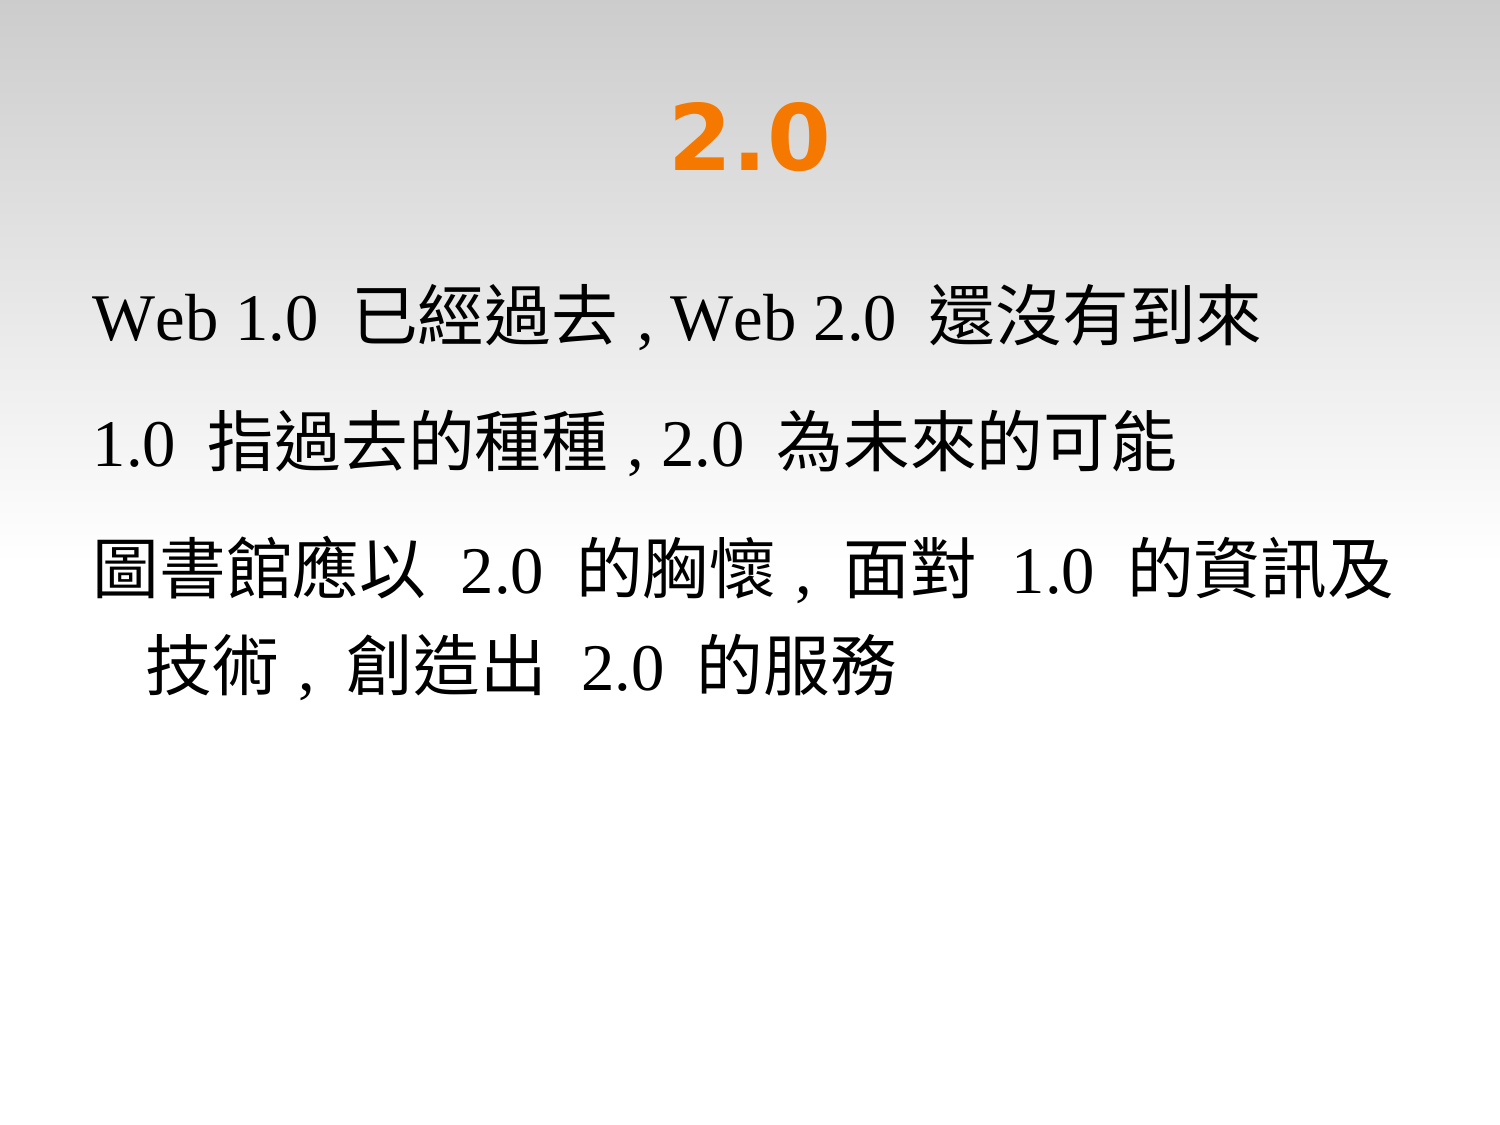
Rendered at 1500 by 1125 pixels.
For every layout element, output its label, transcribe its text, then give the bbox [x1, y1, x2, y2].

title 2.0 [75, 44, 1425, 233]
list Web 1.0 已經過去, Web 2.0 還沒有到來 1.0 指過去的種種, 2.0 為未來的可能 圖書館應以 2.0 的胸懷, 面對 1.0 的資訊及技術, 創造出 2.0 的服務 [75, 263, 1425, 1006]
